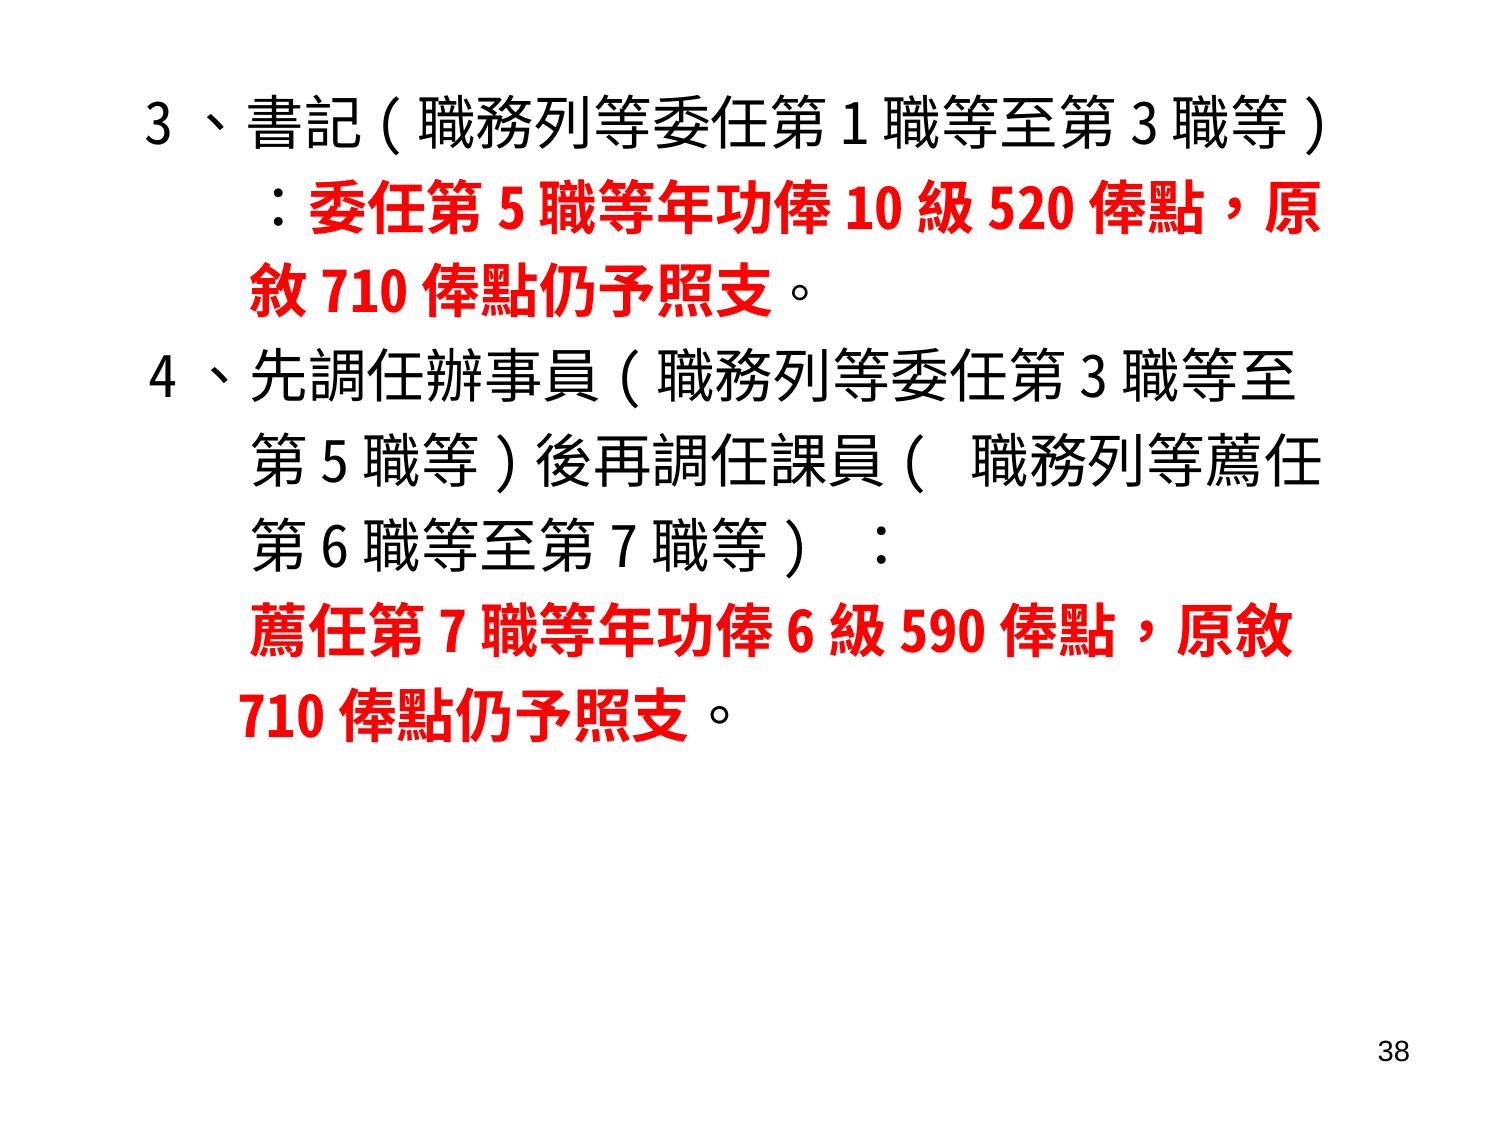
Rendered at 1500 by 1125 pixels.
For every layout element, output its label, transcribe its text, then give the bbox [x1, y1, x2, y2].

list 3、書記(職務列等委任第1職等至第3職等) ：委任第5職等年功俸10級520俸點，原 敘710俸點仍予照支。 4、先調任辦事員(職務列等委任第3職等至 第5職等)後再調任課員( 職務列等薦任 第6職等至第7職等) ： 薦任第7職等年功俸6級590俸點，原敘 710俸點仍予照支。 [75, 78, 1426, 1005]
